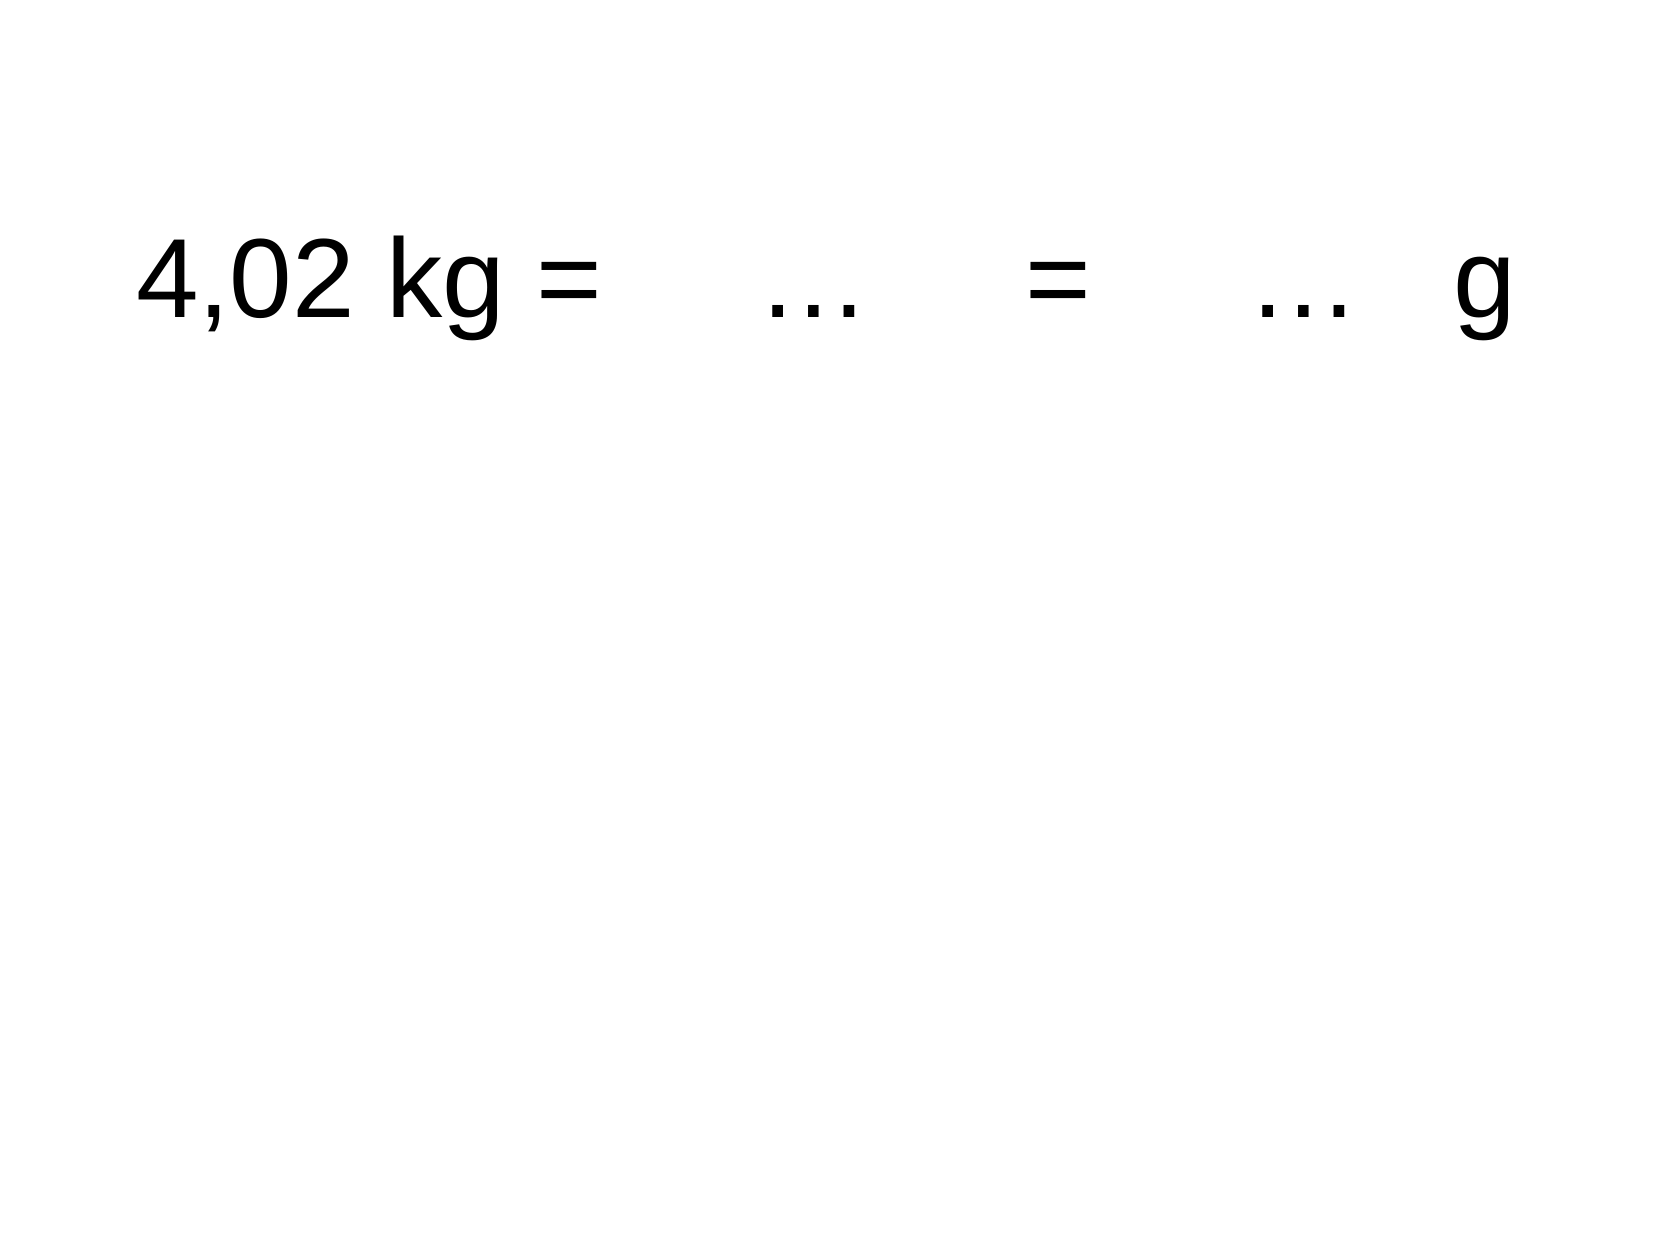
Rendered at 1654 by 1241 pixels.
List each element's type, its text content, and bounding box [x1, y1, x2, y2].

subtitle 4,02 kg = … = … g [82, 37, 1571, 520]
